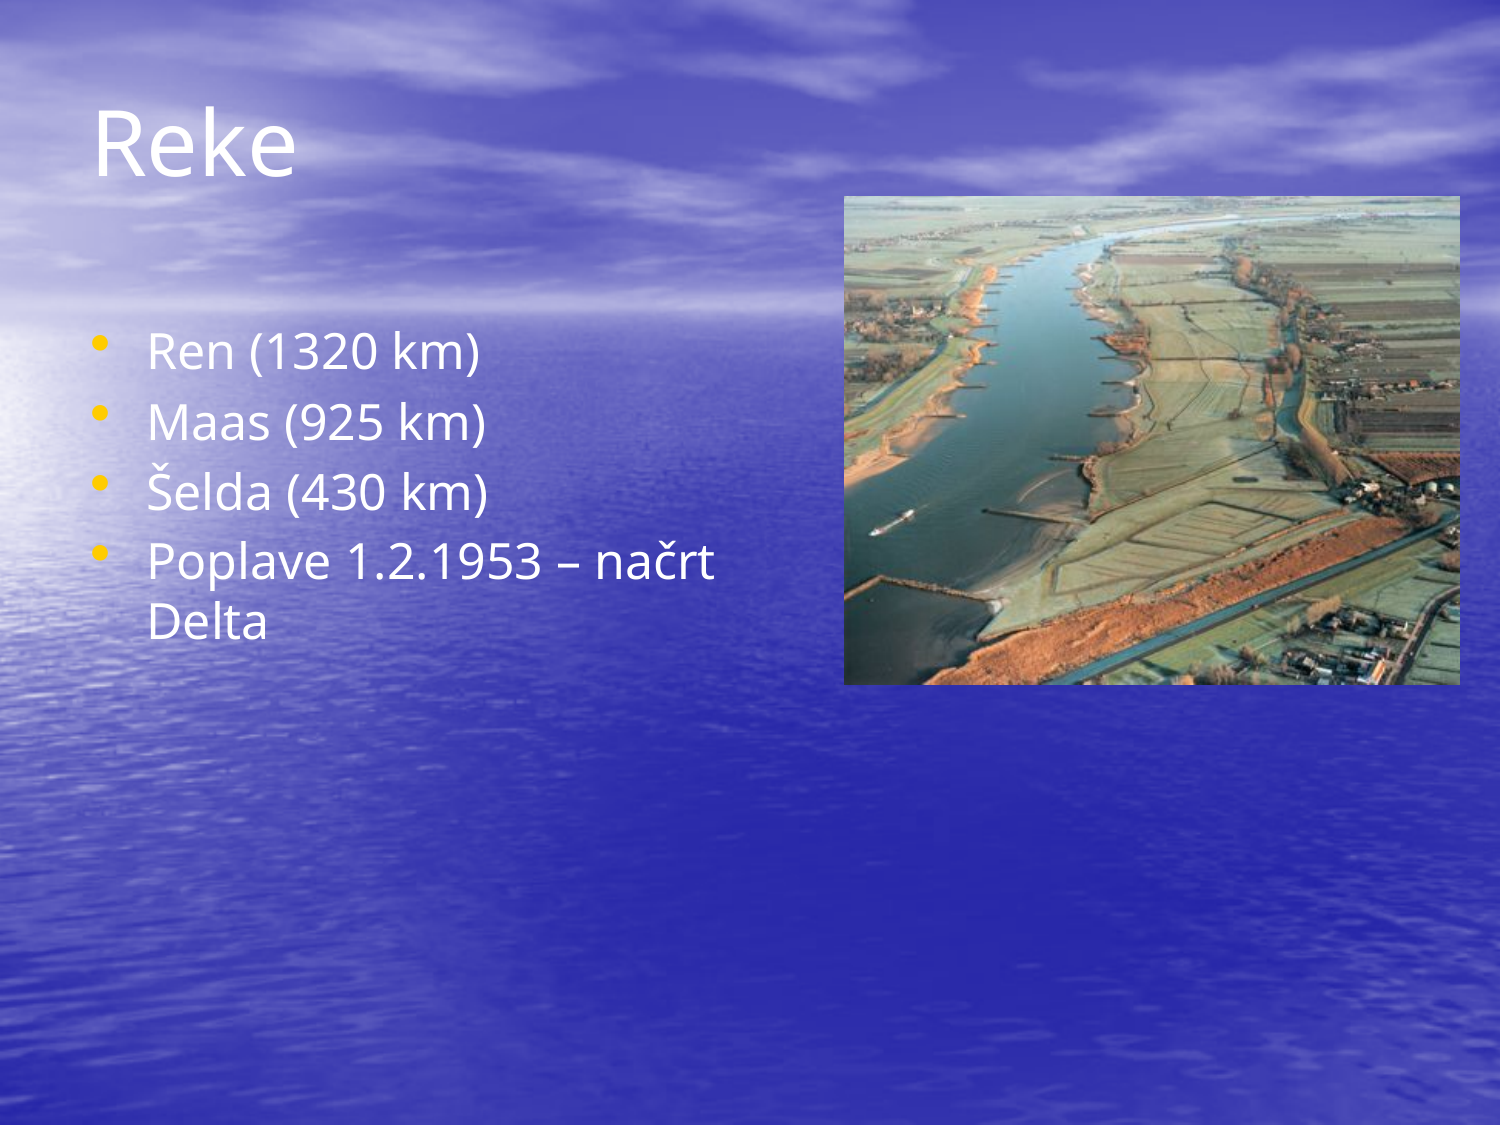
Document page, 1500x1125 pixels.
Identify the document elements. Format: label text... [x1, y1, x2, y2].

title Reke [75, 47, 880, 232]
list Ren (1320 km) Maas (925 km) Šelda (430 km) Poplave 1.2.1953 – načrt Delta [75, 312, 738, 988]
picture [0, 0, 1500, 1125]
